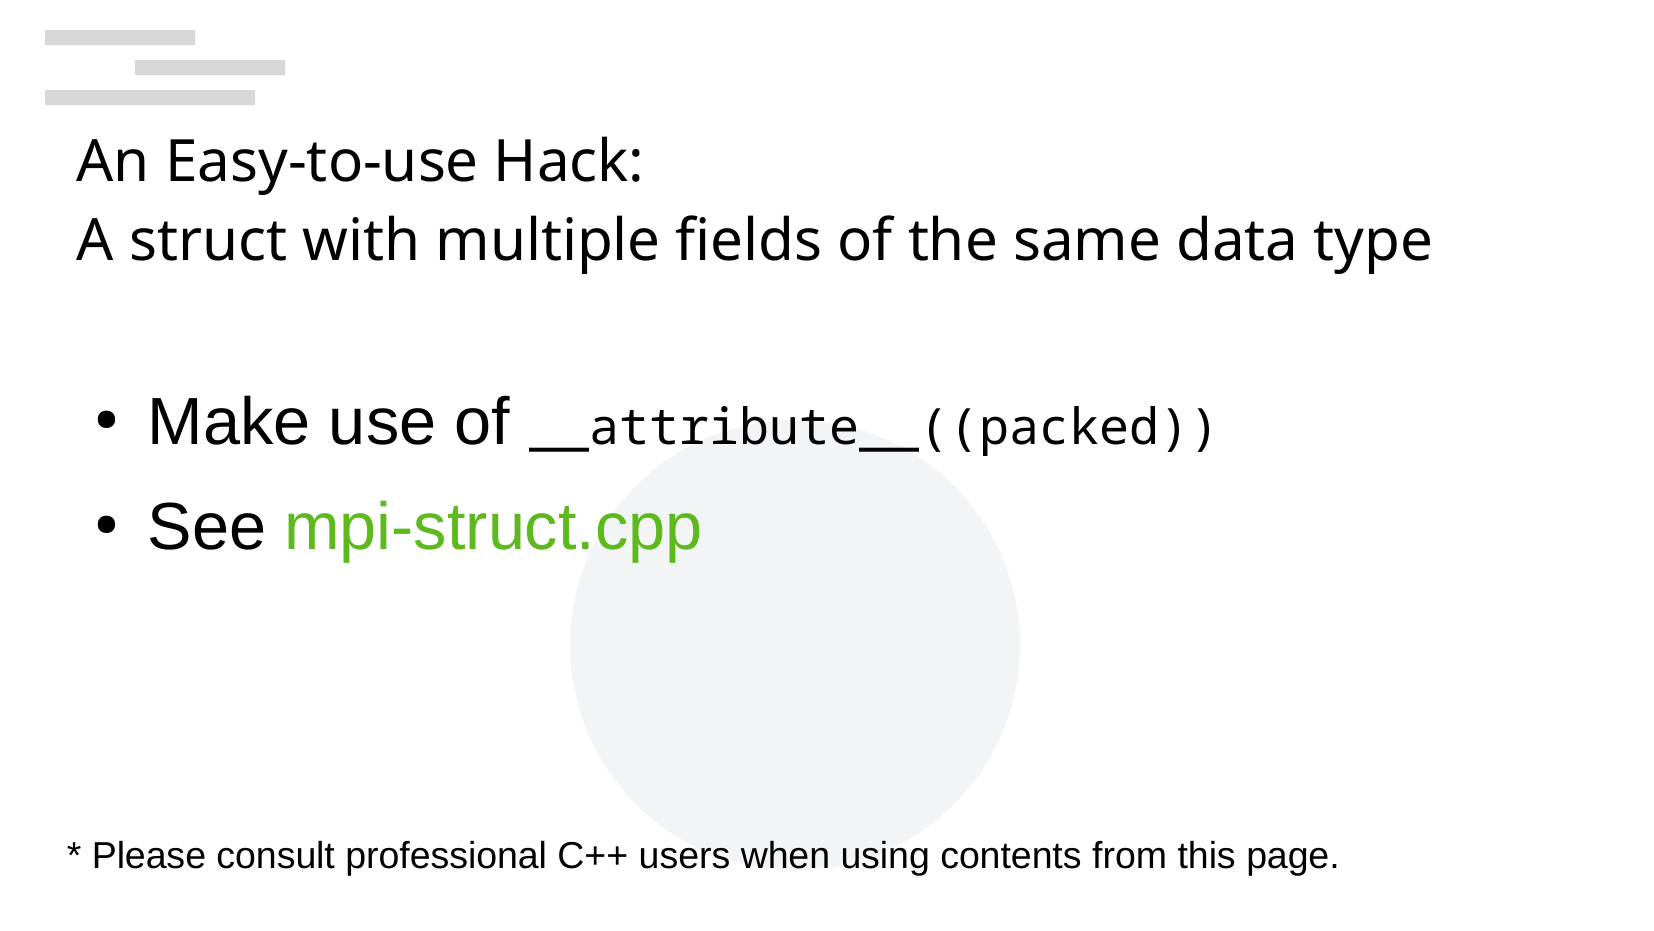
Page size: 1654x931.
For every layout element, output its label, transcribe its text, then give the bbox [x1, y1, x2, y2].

title An Easy-to-use Hack: A struct with multiple fields of the same data type [76, 118, 1565, 278]
list Make use of __attribute__((packed)) See mpi-struct.cpp [76, 383, 1565, 835]
text_box * Please consult professional C++ users when using contents from this page. [52, 826, 1356, 884]
